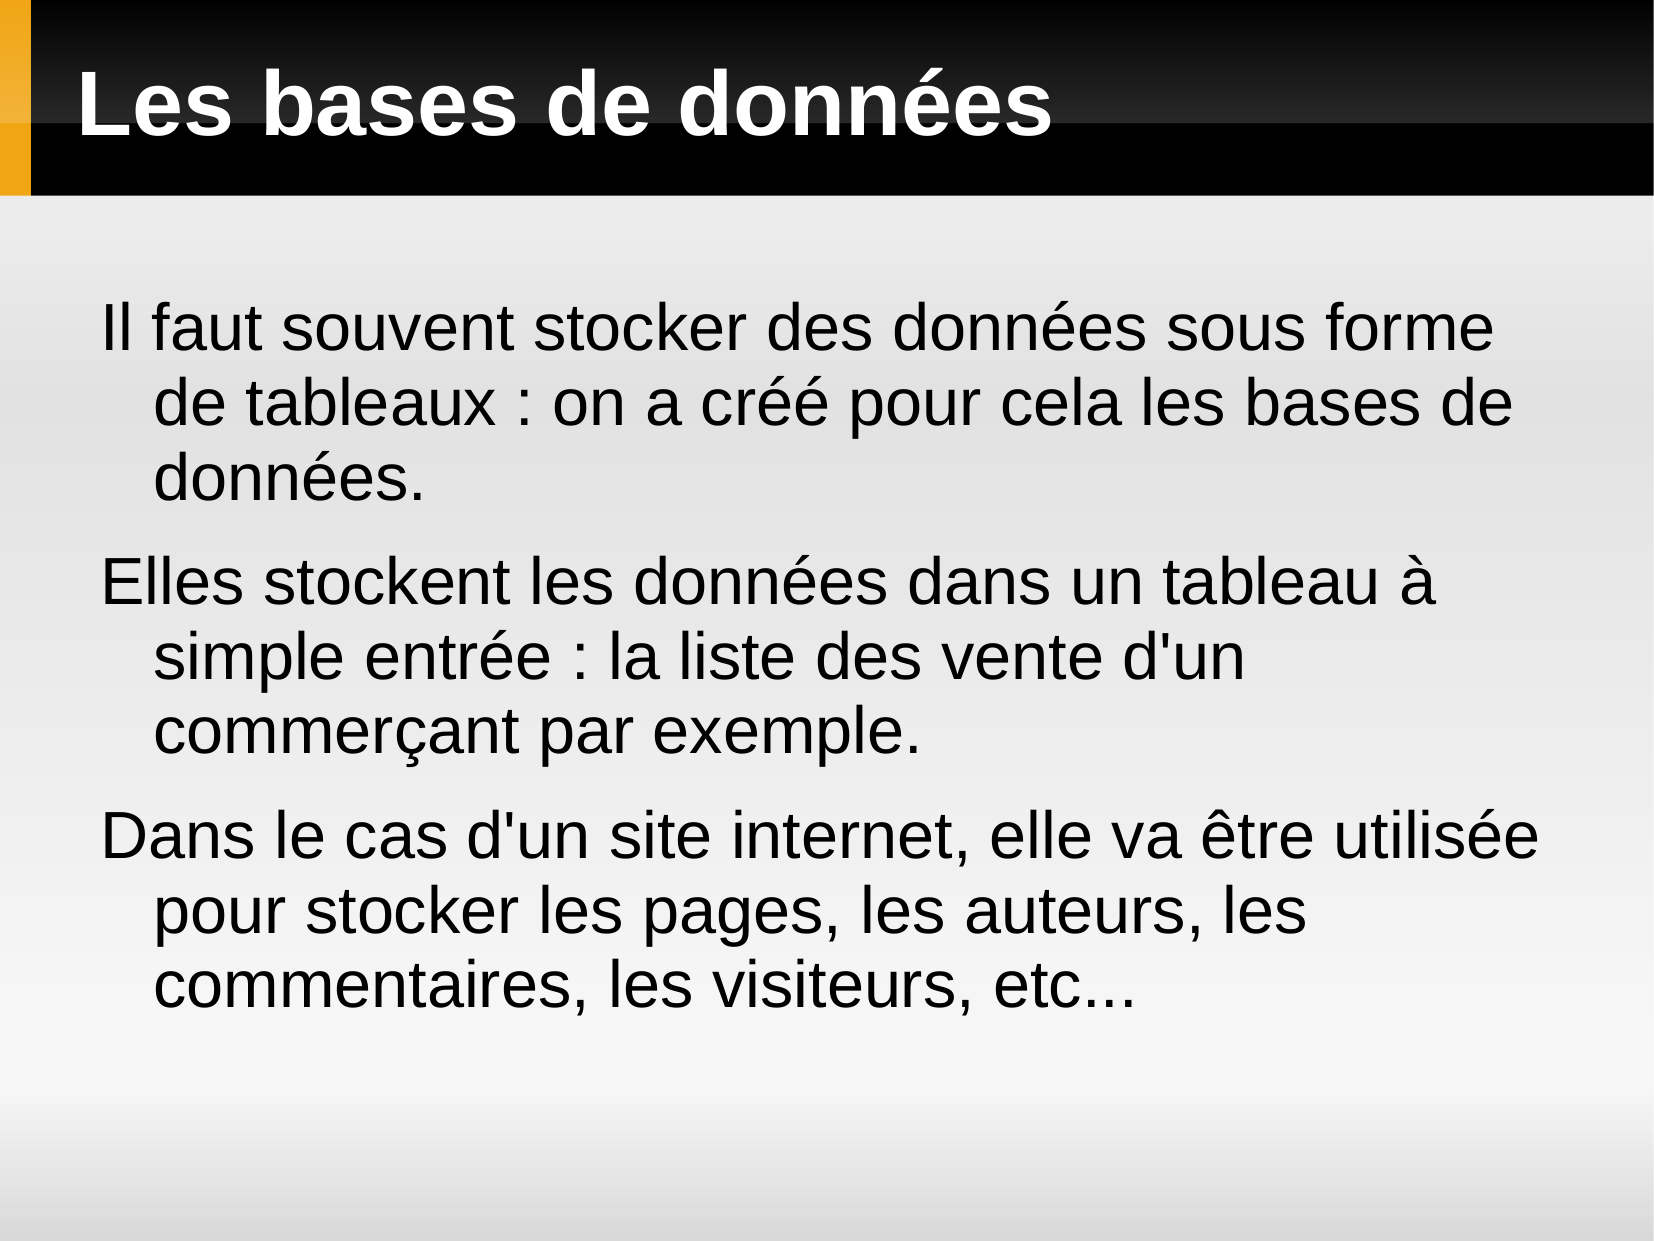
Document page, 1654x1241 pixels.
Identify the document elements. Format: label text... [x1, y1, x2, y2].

picture [0, 0, 1654, 1241]
list Il faut souvent stocker des données sous forme de tableaux : on a créé pour cela les bases de données. Elles stockent les données dans un tableau à simple entrée : la liste des vente d'un commerçant par exemple. Dans le cas d'un site internet, elle va être utilisée pour stocker les pages, les auteurs, les commentaires, les visiteurs, etc... [82, 290, 1571, 1094]
title Les bases de données [76, 7, 1565, 200]
